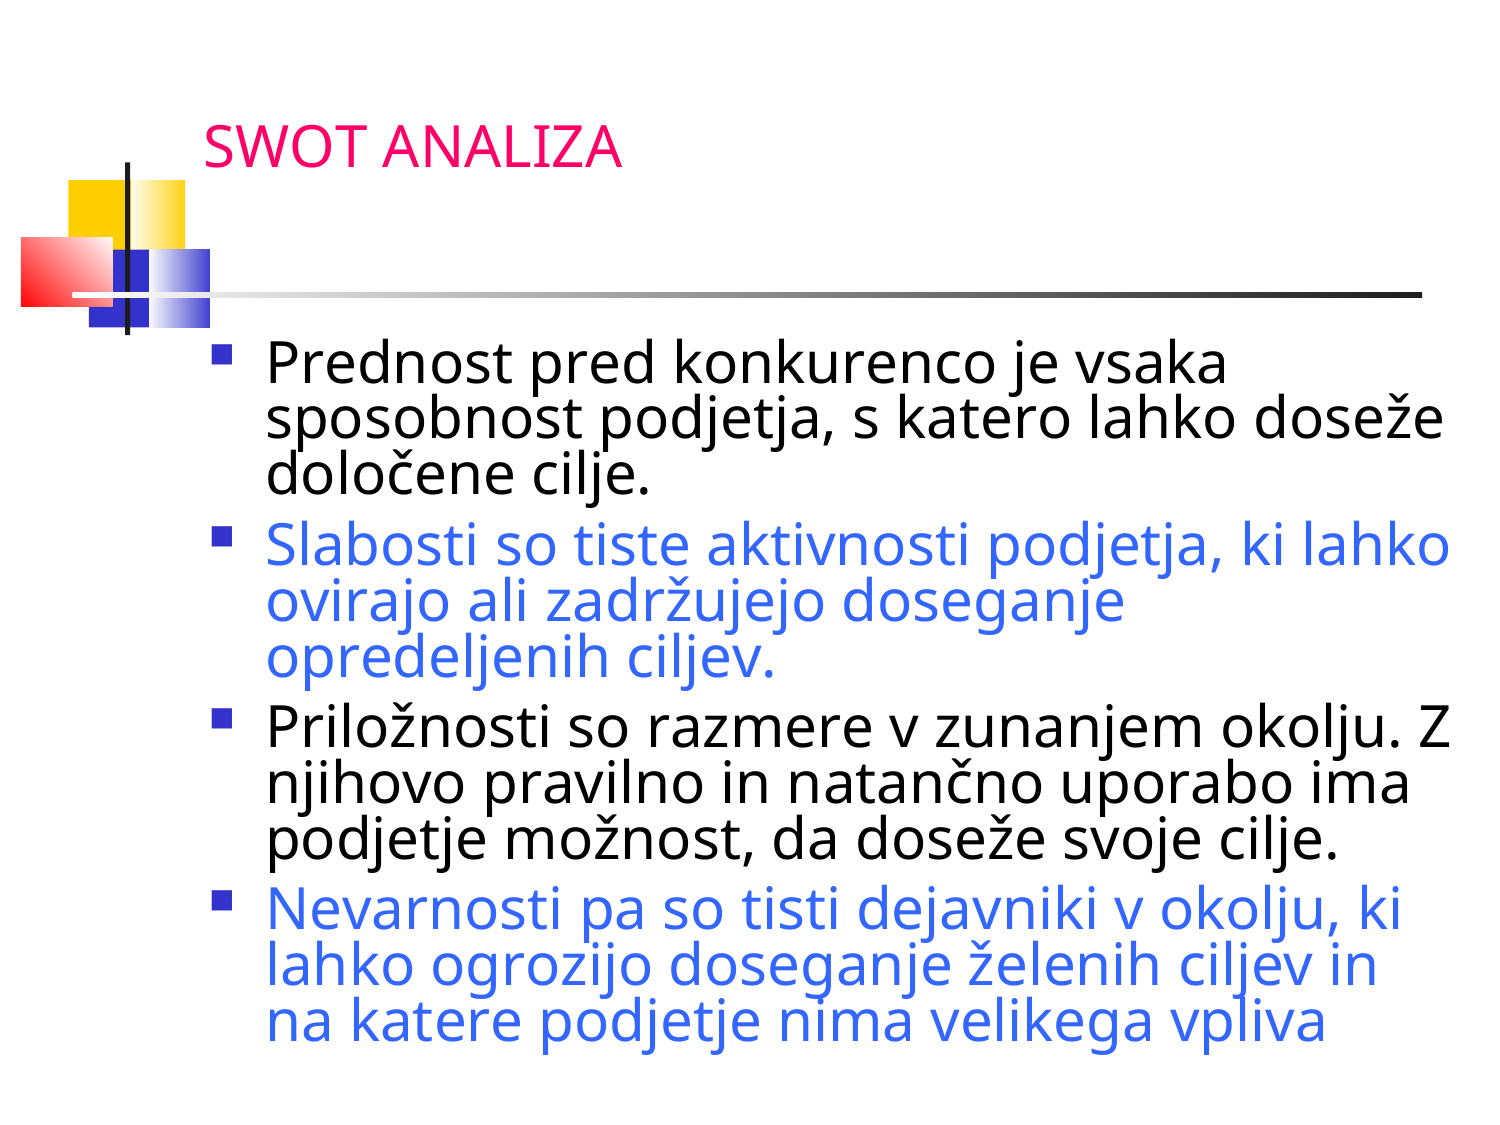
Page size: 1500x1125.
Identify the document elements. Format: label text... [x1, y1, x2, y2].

title SWOT ANALIZA [188, 35, 1468, 187]
list Prednost pred konkurenco je vsaka sposobnost podjetja, s katero lahko doseže določene cilje. Slabosti so tiste aktivnosti podjetja, ki lahko ovirajo ali zadržujejo doseganje opredeljenih ciljev. Priložnosti so razmere v zunanjem okolju. Z njihovo pravilno in natančno uporabo ima podjetje možnost, da doseže svoje cilje. Nevarnosti pa so tisti dejavniki v okolju, ki lahko ogrozijo doseganje želenih ciljev in na katere podjetje nima velikega vpliva [193, 331, 1469, 1007]
